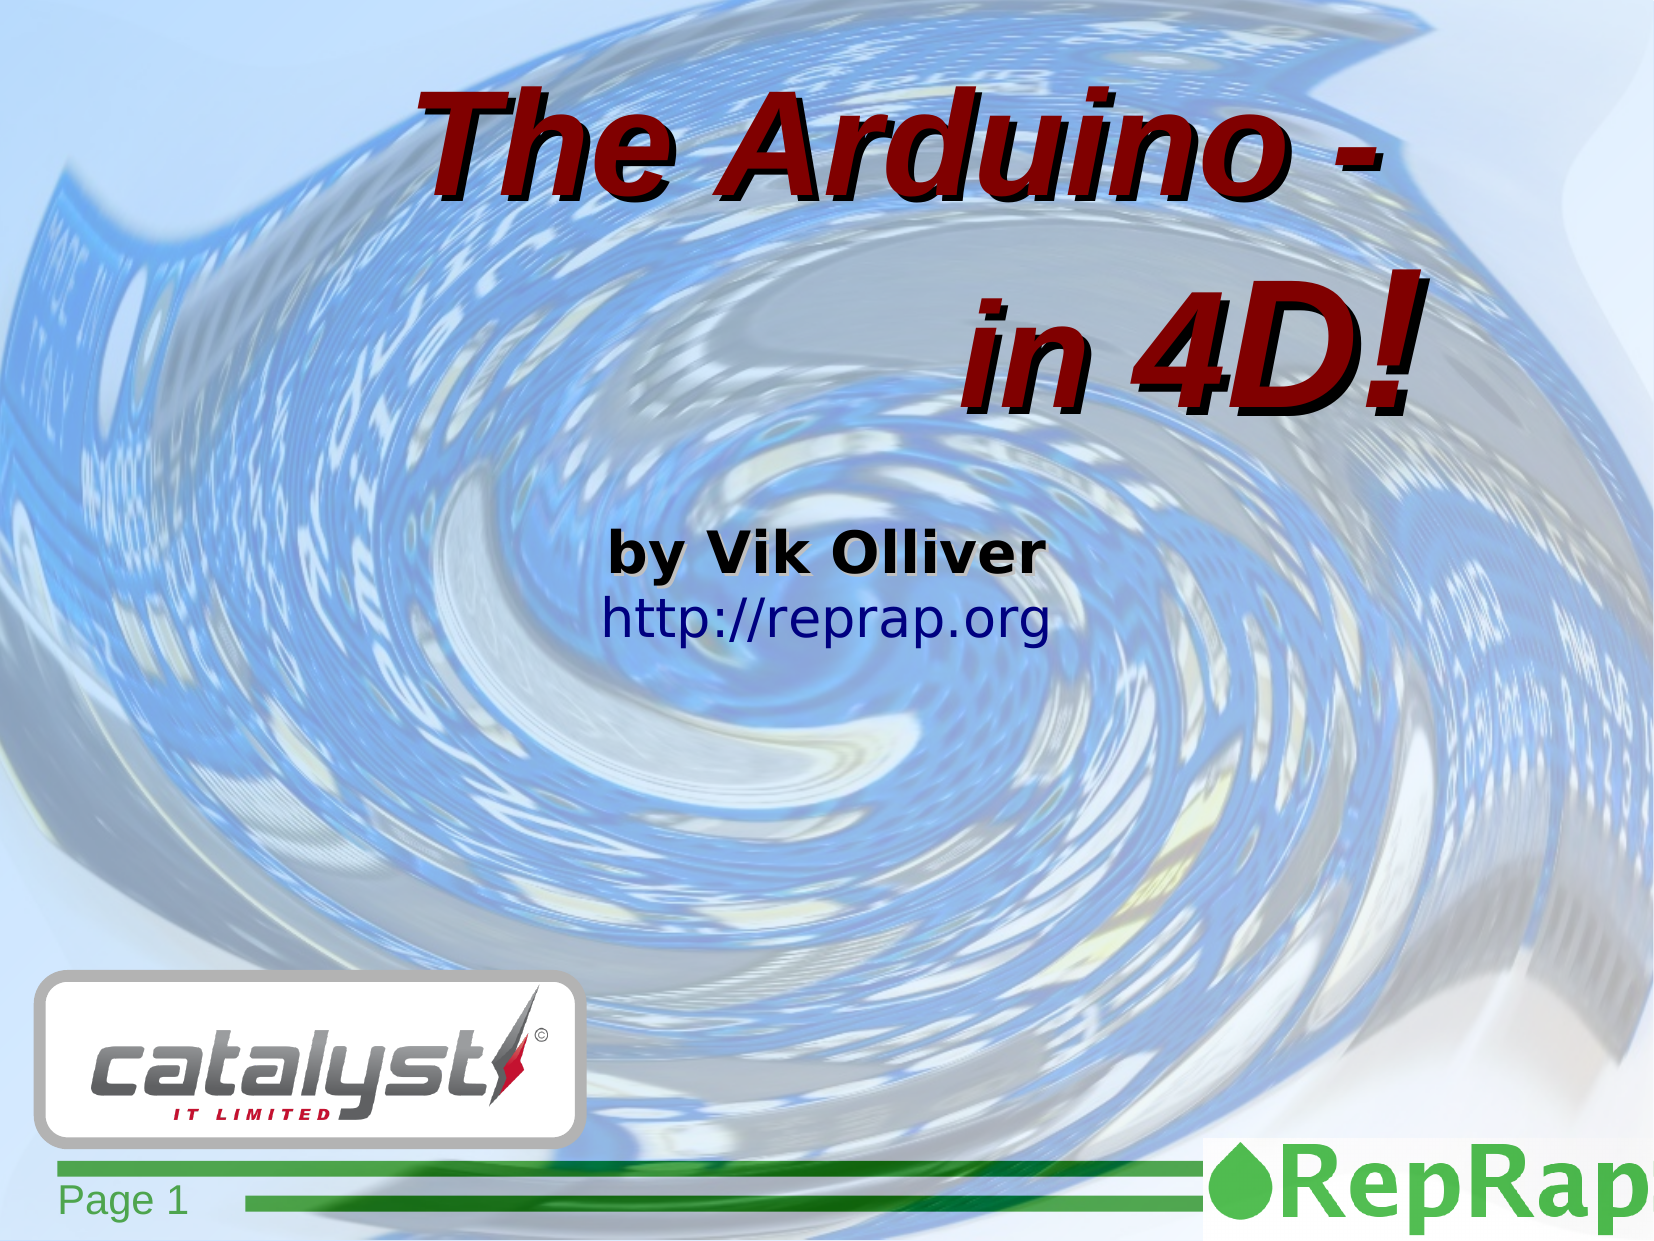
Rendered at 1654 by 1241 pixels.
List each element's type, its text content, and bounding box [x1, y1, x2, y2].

title The Arduino - in 4D! [265, 59, 1425, 451]
text_box [39, 975, 581, 1144]
picture [0, 0, 1654, 1241]
subtitle by Vik Olliver http://reprap.org [469, 451, 1185, 742]
